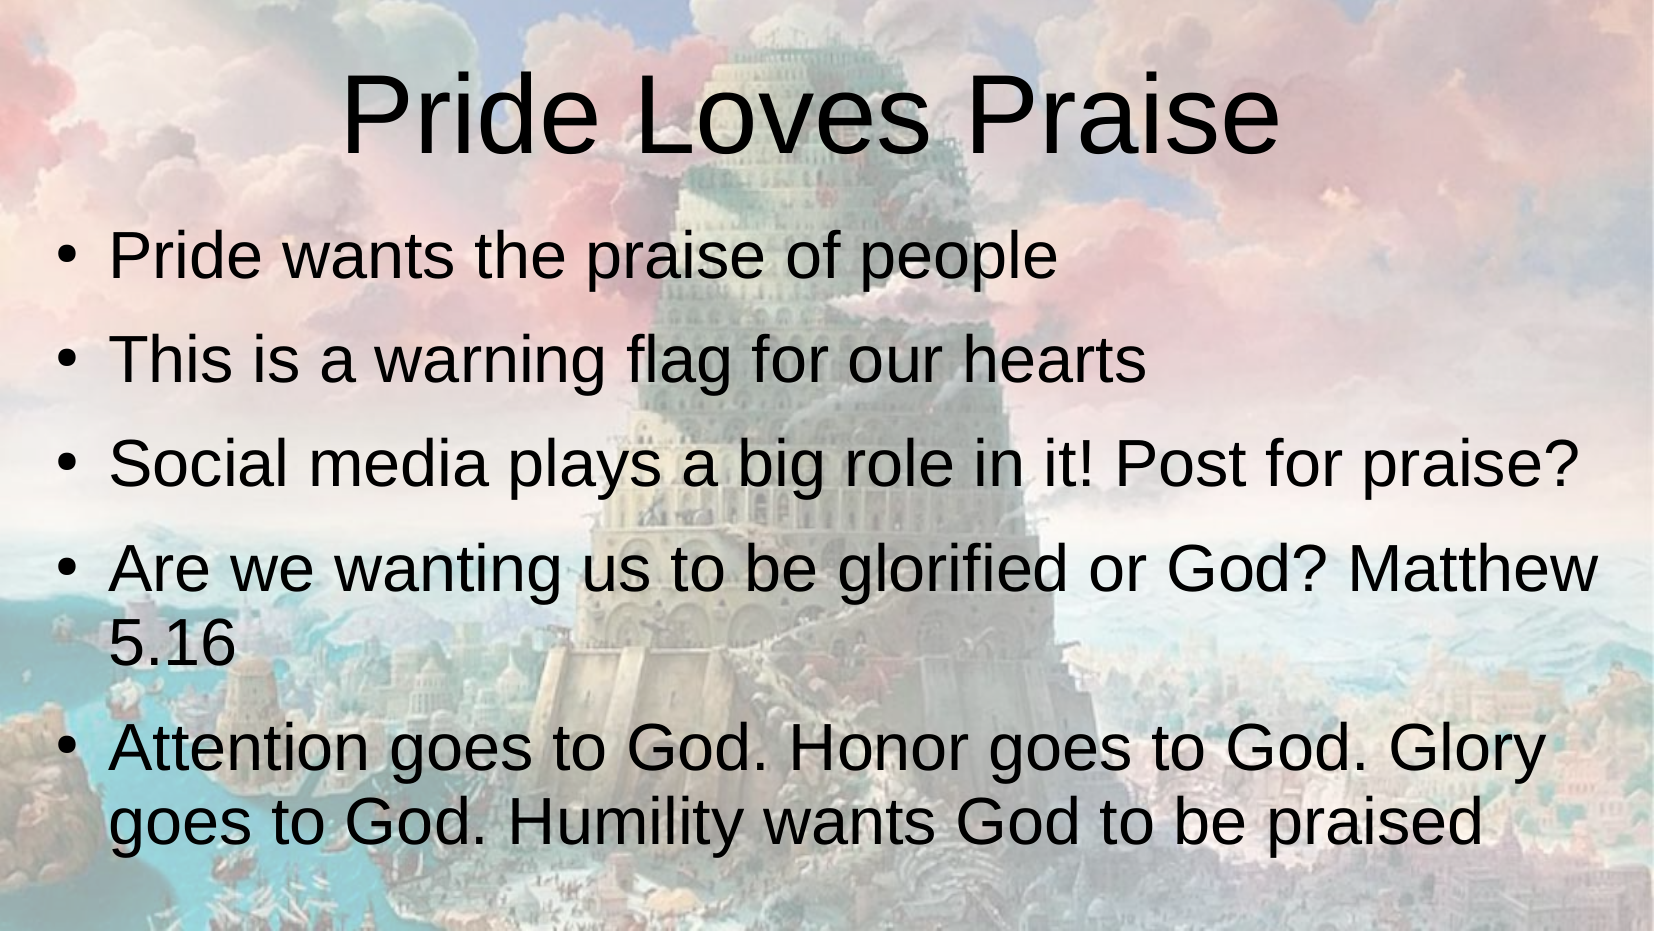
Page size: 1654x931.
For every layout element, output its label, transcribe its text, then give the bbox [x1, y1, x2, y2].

picture [0, 0, 1654, 931]
title Pride Loves Praise [82, 37, 1571, 193]
list Pride wants the praise of people This is a warning flag for our hearts Social media plays a big role in it! Post for praise? Are we wanting us to be glorified or God? Matthew 5.16 Attention goes to God. Honor goes to God. Glory goes to God. Humility wants God to be praised [37, 217, 1613, 901]
